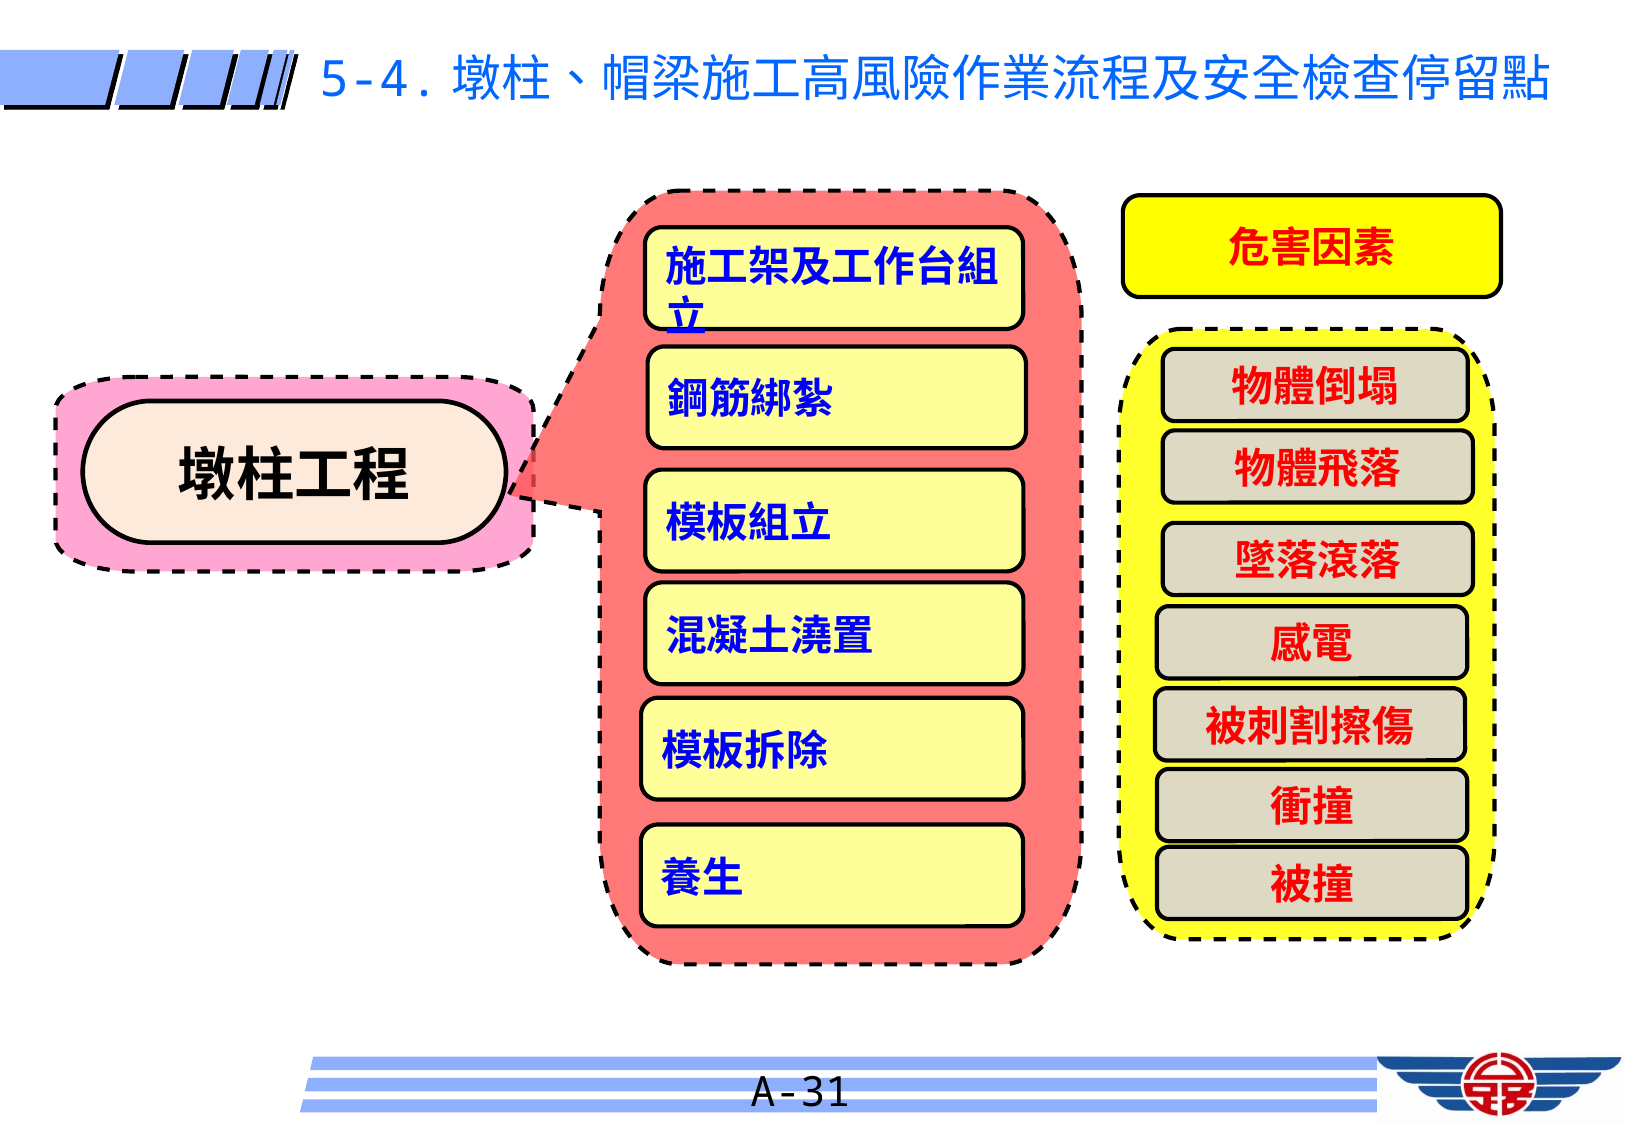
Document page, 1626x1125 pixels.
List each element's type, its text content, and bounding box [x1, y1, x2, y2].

text_box 危害因素 [1122, 195, 1502, 298]
text_box 感電 [1156, 606, 1468, 679]
text_box 被撞 [1157, 846, 1468, 920]
text_box 墩柱工程 [82, 400, 506, 543]
text_box 墜落滾落 [1162, 522, 1474, 596]
text_box 5-4.墩柱、帽梁施工高風險作業流程及安全檢查停留點 [304, 50, 1603, 113]
text_box 物體倒塌 [1162, 348, 1468, 422]
text_box 物體飛落 [1162, 430, 1474, 503]
text_box 模板組立 [645, 469, 1024, 572]
text_box 模板拆除 [641, 697, 1024, 800]
text_box 養生 [640, 824, 1024, 927]
text_box 混凝土澆置 [645, 582, 1024, 685]
text_box 施工架及工作台組立 [645, 227, 1024, 329]
text_box 被刺割擦傷 [1154, 688, 1466, 761]
text_box 衝撞 [1157, 768, 1468, 842]
text_box 鋼筋綁紮 [647, 346, 1027, 449]
text_box [1118, 328, 1495, 940]
text_box [55, 190, 1082, 965]
